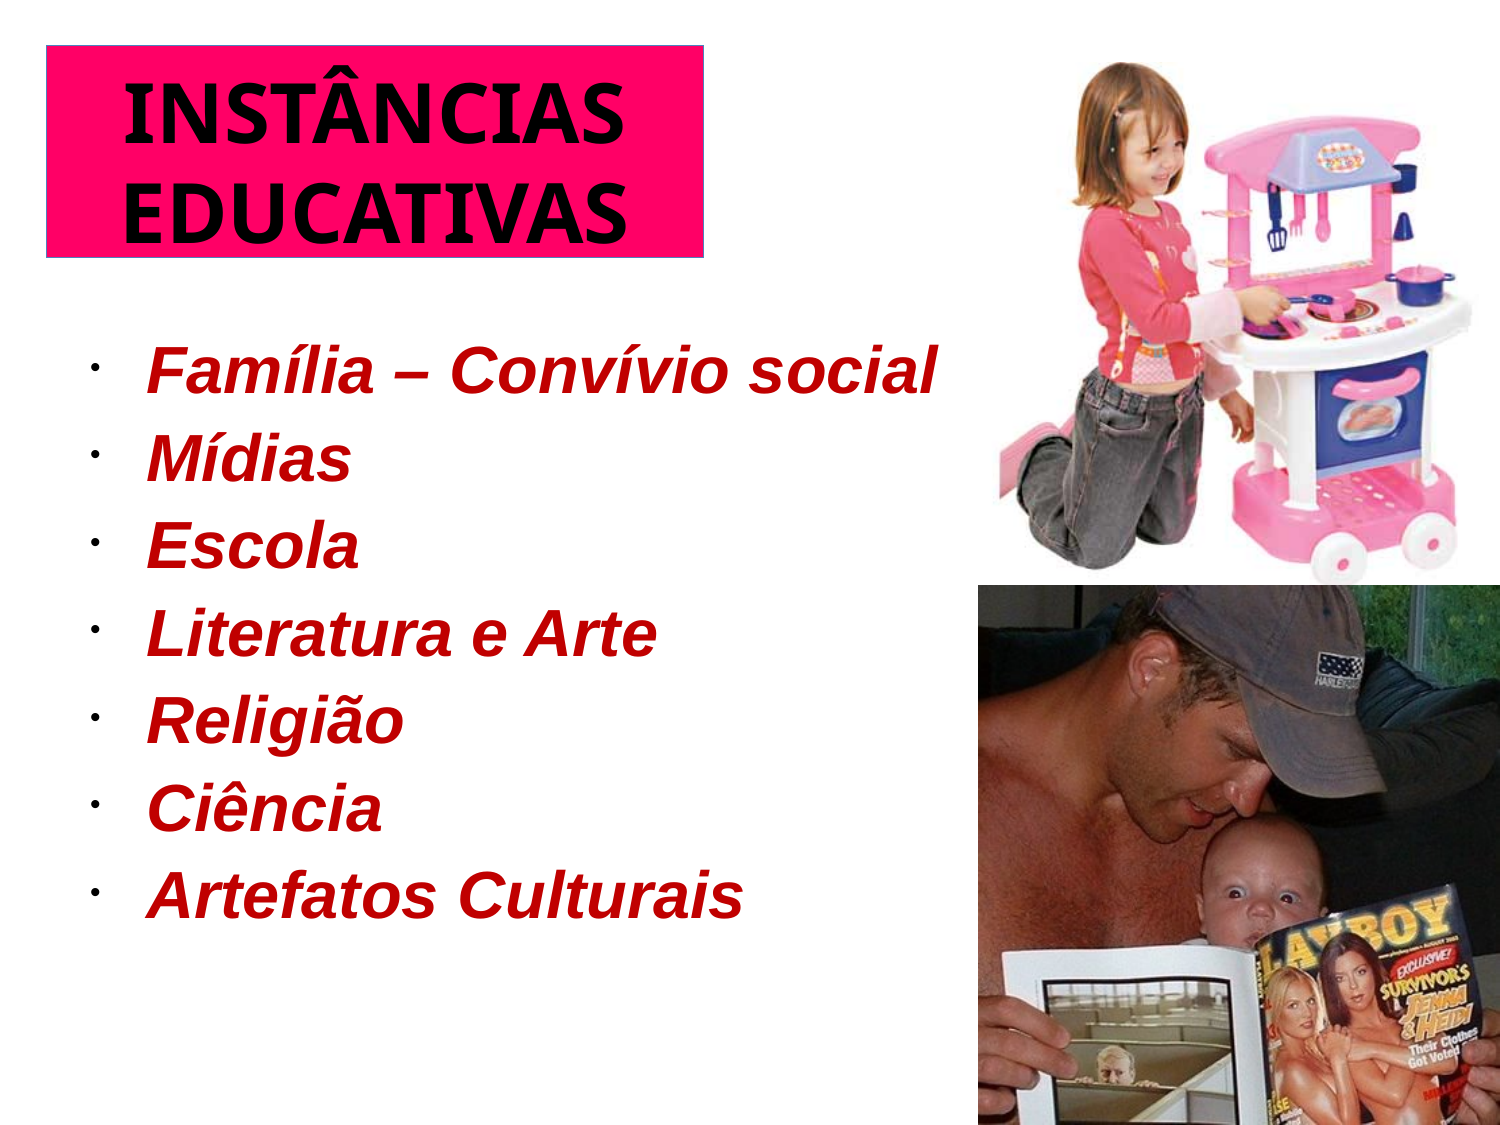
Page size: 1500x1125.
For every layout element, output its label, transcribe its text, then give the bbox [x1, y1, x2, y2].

text_box Família – Convívio social Mídias Escola Literatura e Arte Religião Ciência Artefatos Culturais [74, 312, 1425, 1055]
picture [972, 62, 1500, 1125]
text_box INSTÂNCIAS EDUCATIVAS [46, 45, 704, 258]
